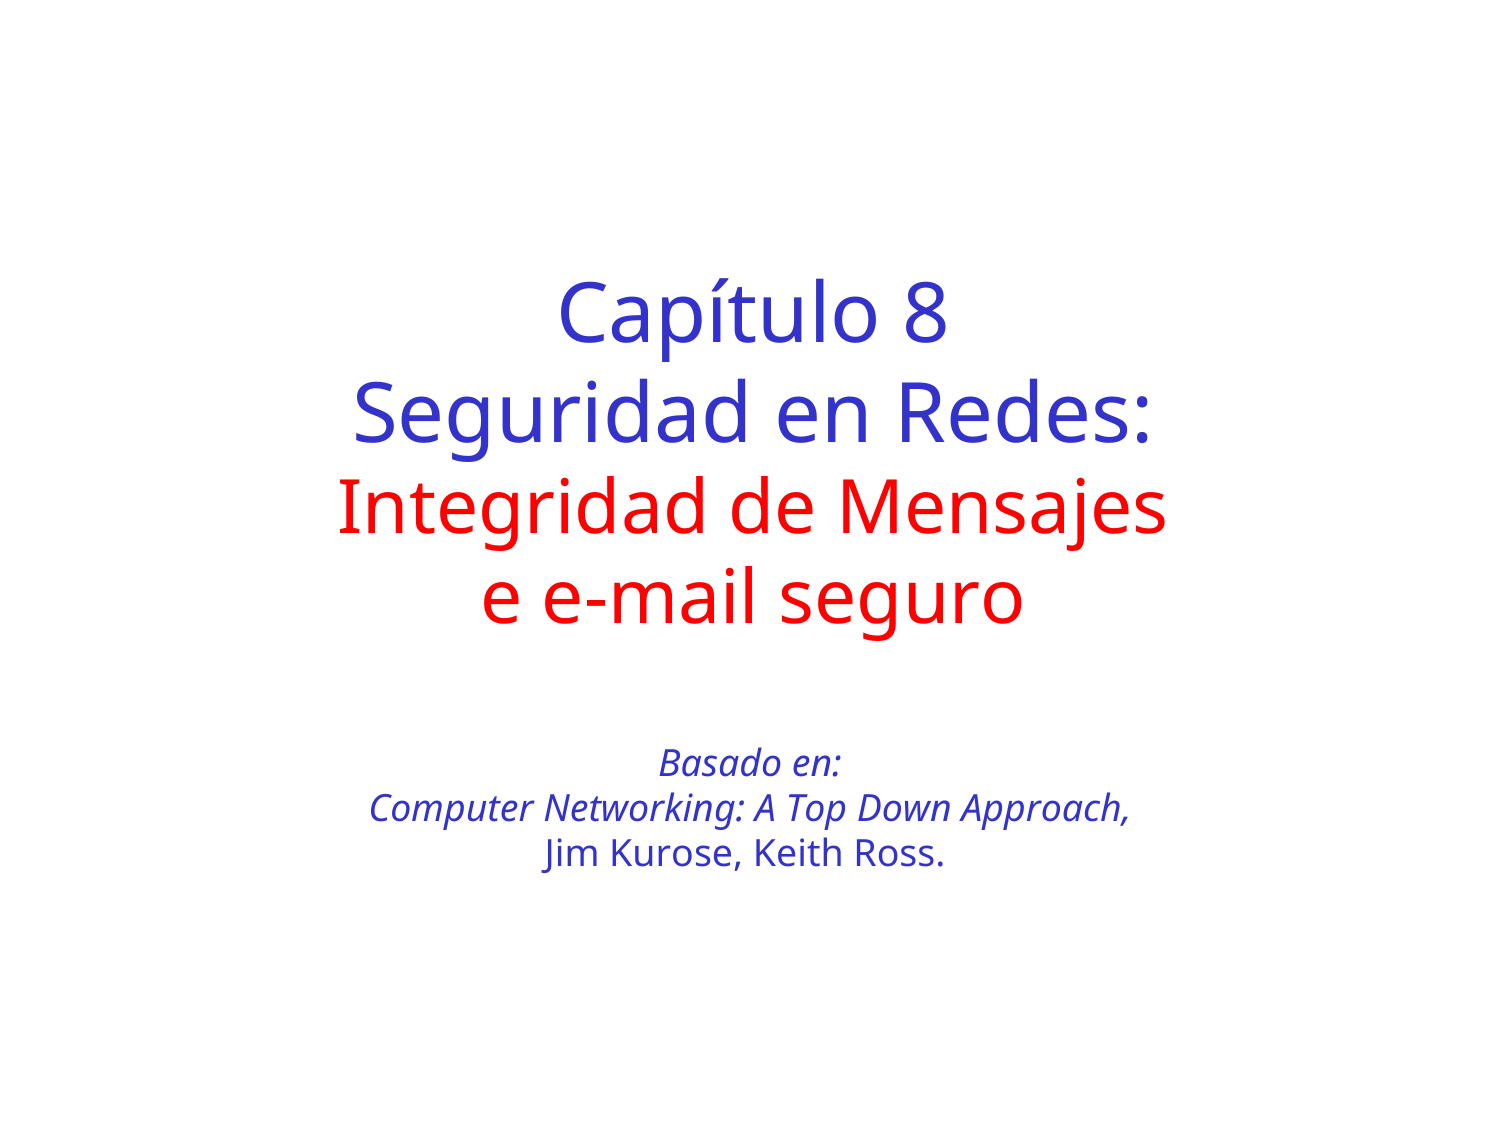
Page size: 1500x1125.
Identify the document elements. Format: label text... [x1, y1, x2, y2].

text_box Basado en: Computer Networking: A Top Down Approach, Jim Kurose, Keith Ross. [256, 571, 1244, 1042]
text_box Capítulo 8 Seguridad en Redes: Integridad de Mensajes e e-mail seguro [213, 213, 1293, 685]
